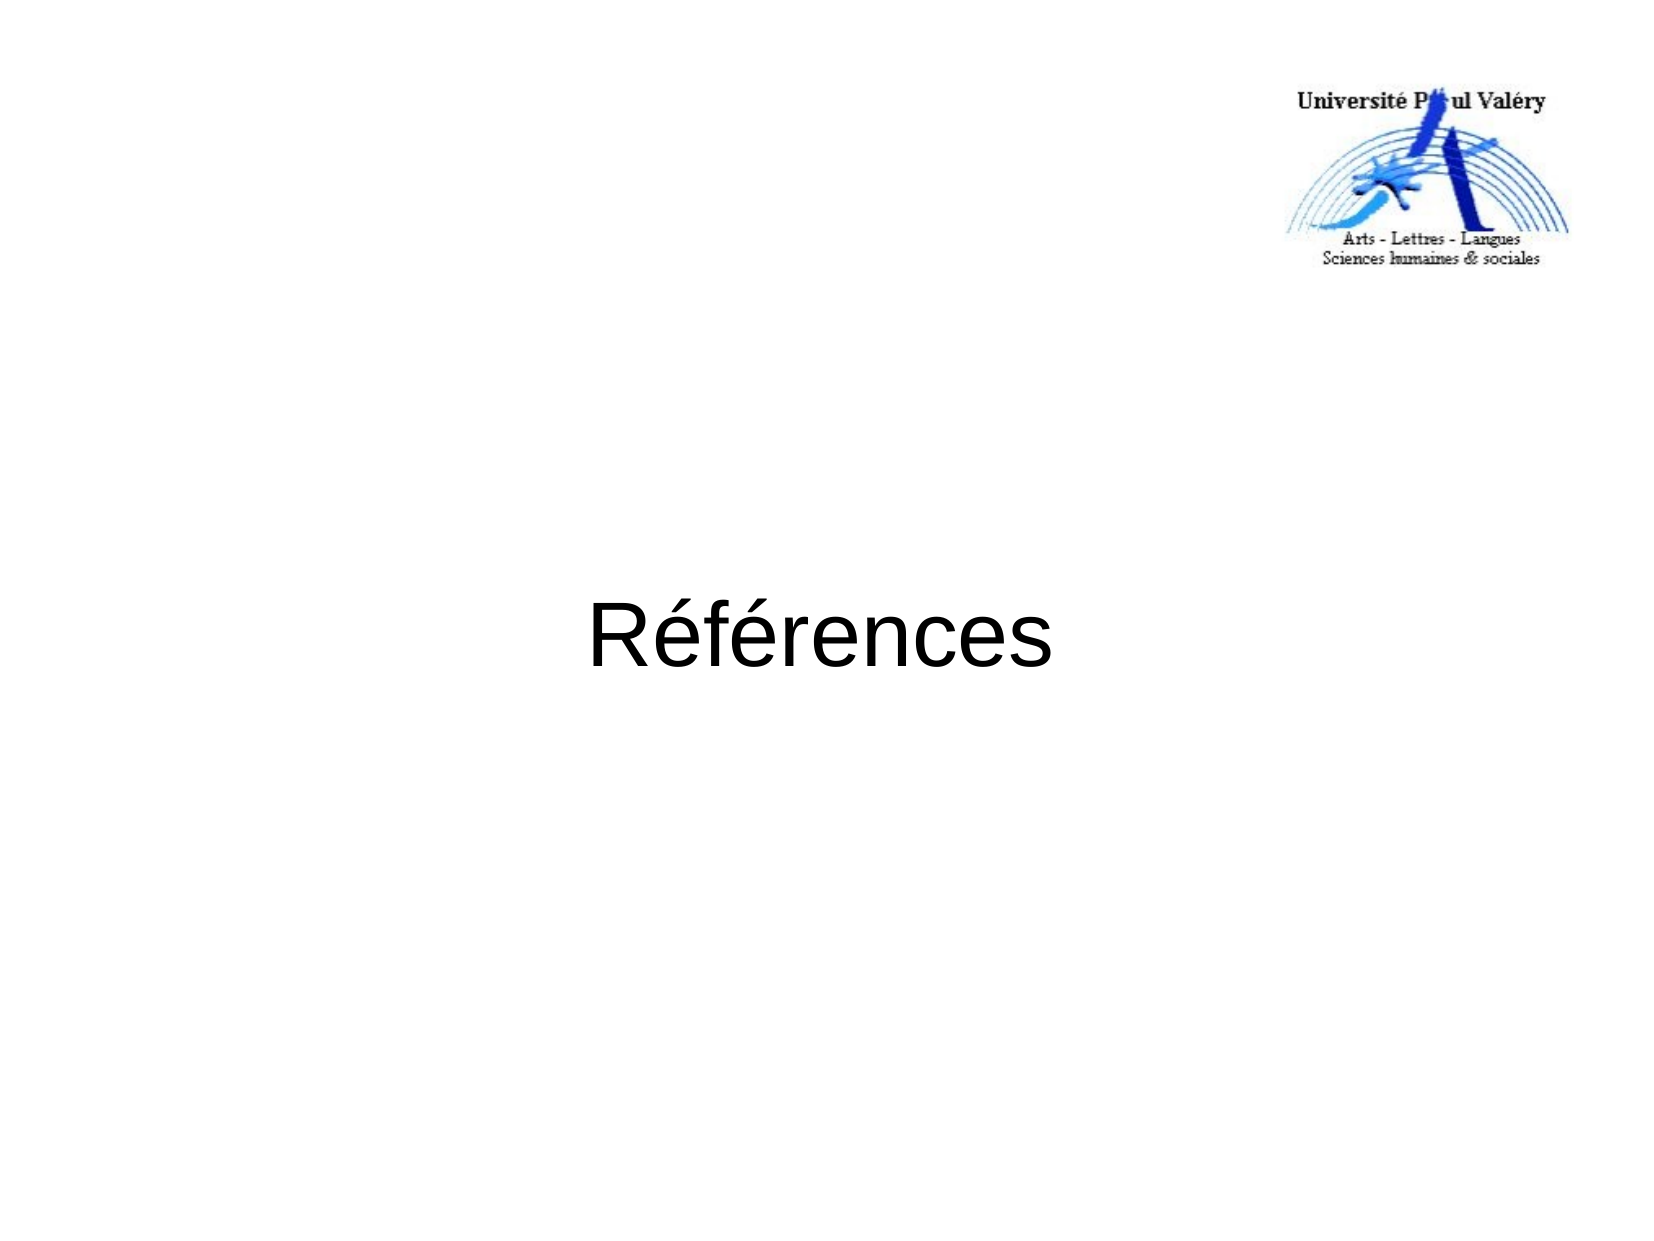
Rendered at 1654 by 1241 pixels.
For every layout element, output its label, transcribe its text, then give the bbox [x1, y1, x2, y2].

title Références [76, 529, 1565, 741]
picture [1233, 58, 1624, 312]
